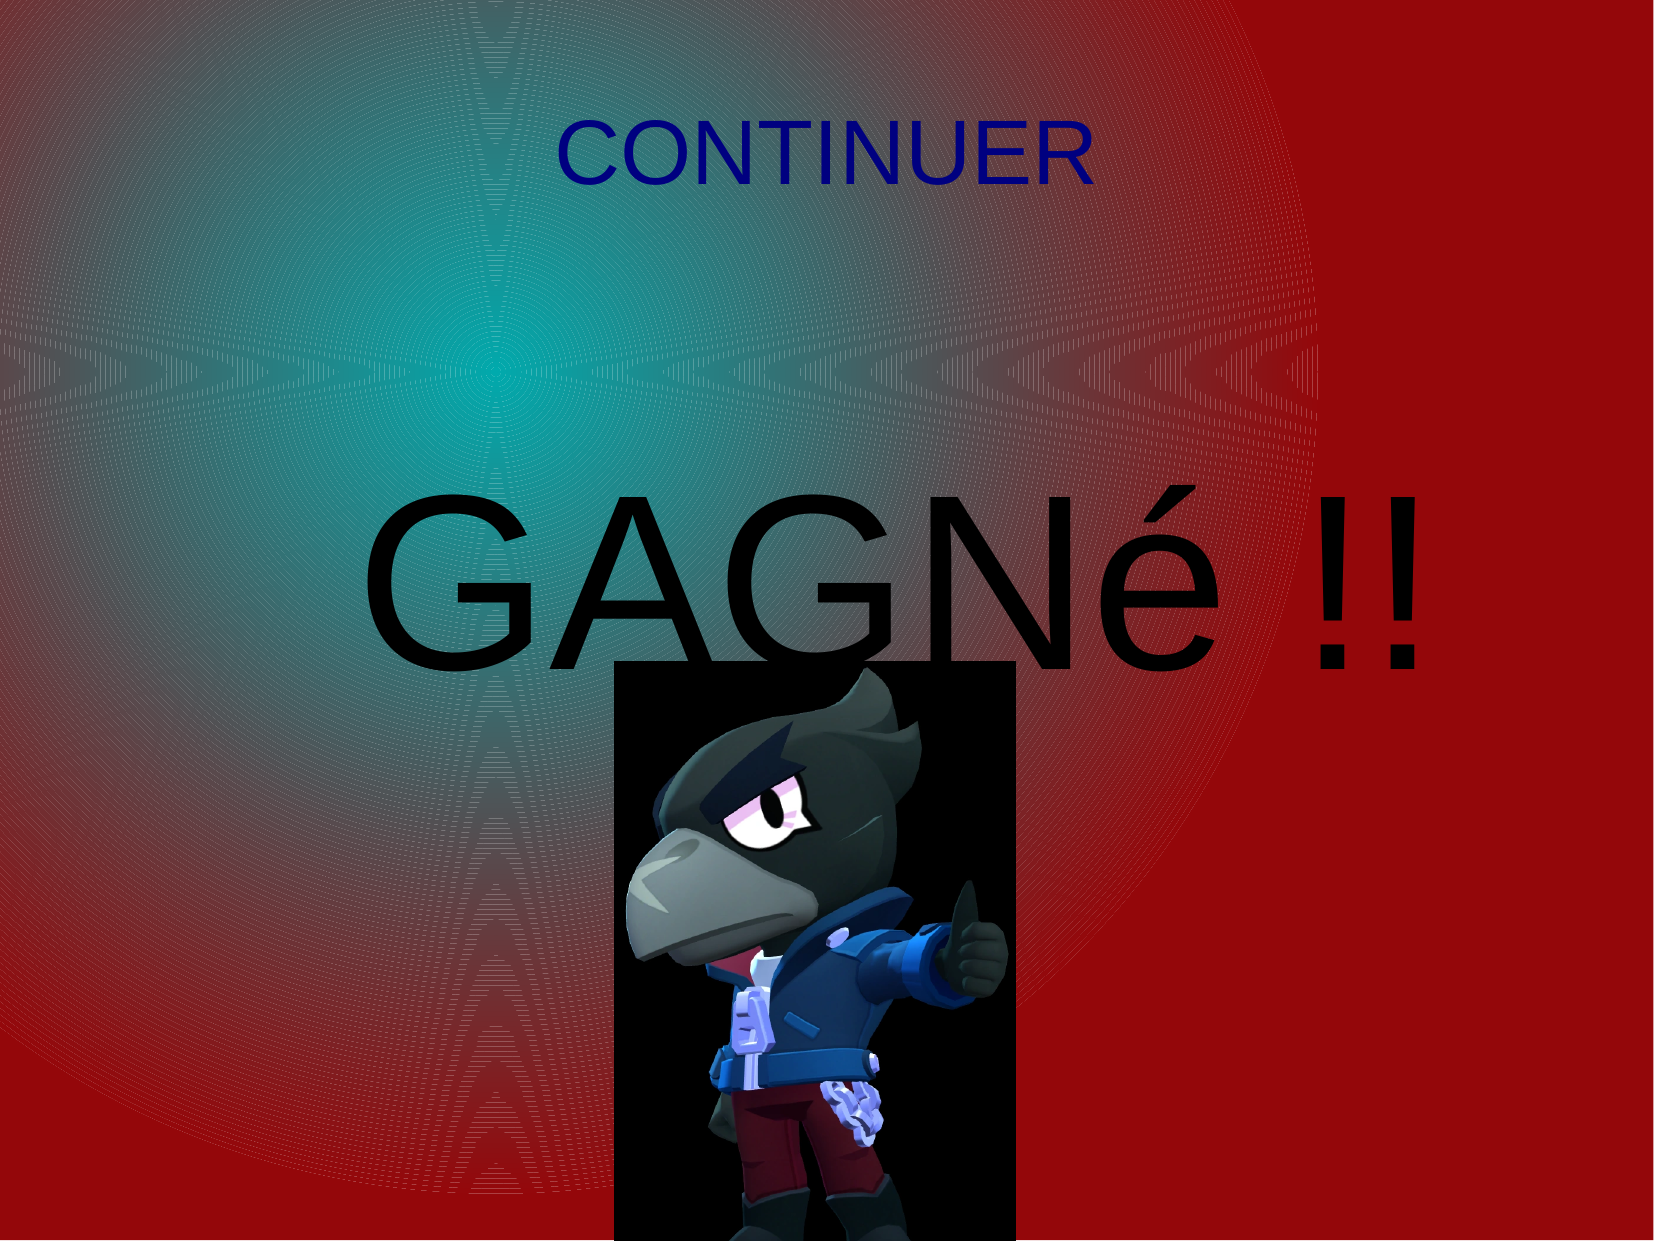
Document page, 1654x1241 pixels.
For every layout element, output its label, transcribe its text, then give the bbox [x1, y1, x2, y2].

list GAGNé !! [248, 443, 1536, 945]
picture [614, 661, 1016, 1241]
title CONTINUER [82, 49, 1571, 257]
